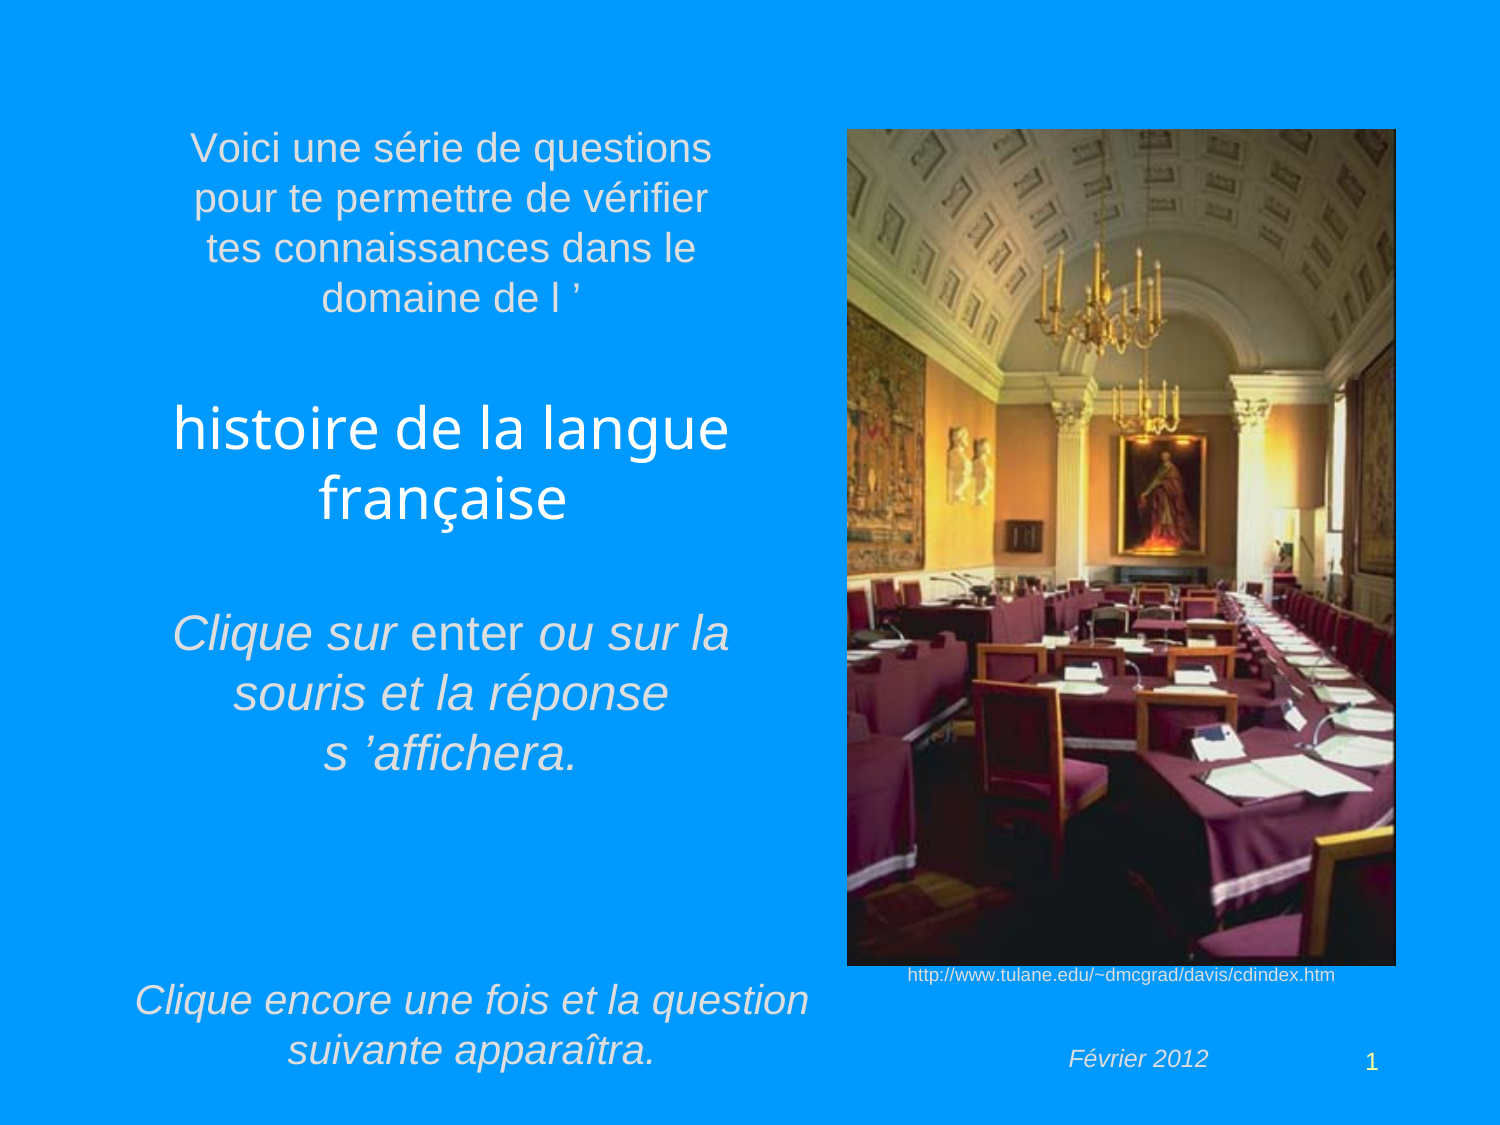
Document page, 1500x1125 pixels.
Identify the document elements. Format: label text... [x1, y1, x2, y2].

text_box http://www.tulane.edu/~dmcgrad/davis/cdindex.htm [832, 954, 1411, 993]
text_box Février 2012 [1053, 1035, 1225, 1081]
text_box Clique encore une fois et la question suivante apparaîtra. [97, 965, 848, 1081]
text_box Voici une série de questions pour te permettre de vérifier tes connaissances dans le domaine de l ’ histoire de la langue française Clique sur enter ou sur la souris et la réponse s ’affichera. [152, 113, 751, 789]
picture [847, 129, 1396, 954]
